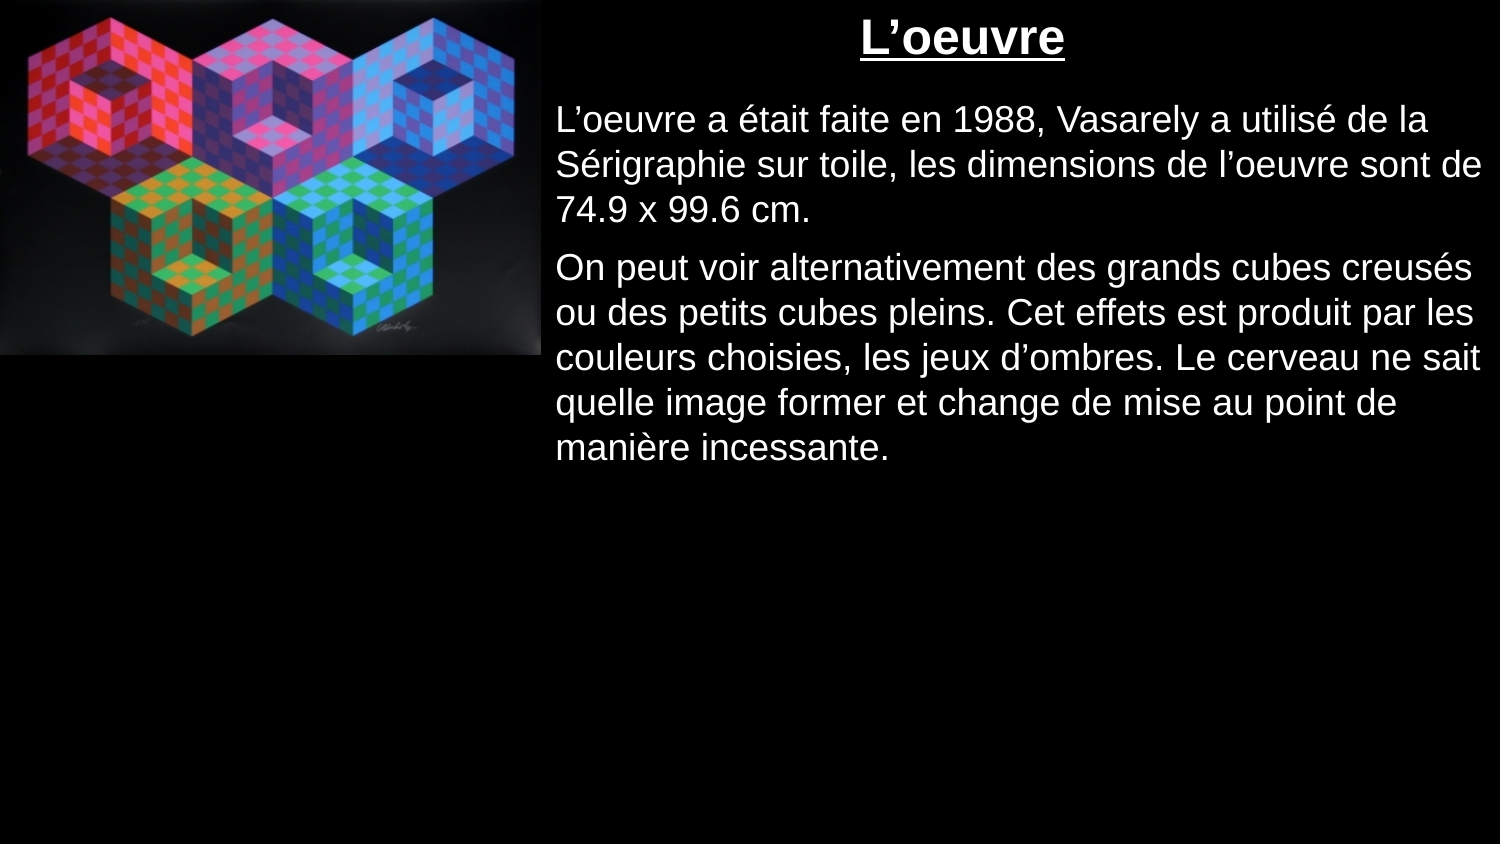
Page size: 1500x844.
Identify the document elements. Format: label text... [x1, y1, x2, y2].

picture [0, 0, 541, 355]
title L’oeuvre [844, 0, 1096, 80]
list L’oeuvre a était faite en 1988, Vasarely a utilisé de la Sérigraphie sur toile, les dimensions de l’oeuvre sont de 74.9 x 99.6 cm. On peut voir alternativement des grands cubes creusés ou des petits cubes pleins. Cet effets est produit par les couleurs choisies, les jeux d’ombres. Le cerveau ne sait quelle image former et change de mise au point de manière incessante. [540, 80, 1500, 844]
